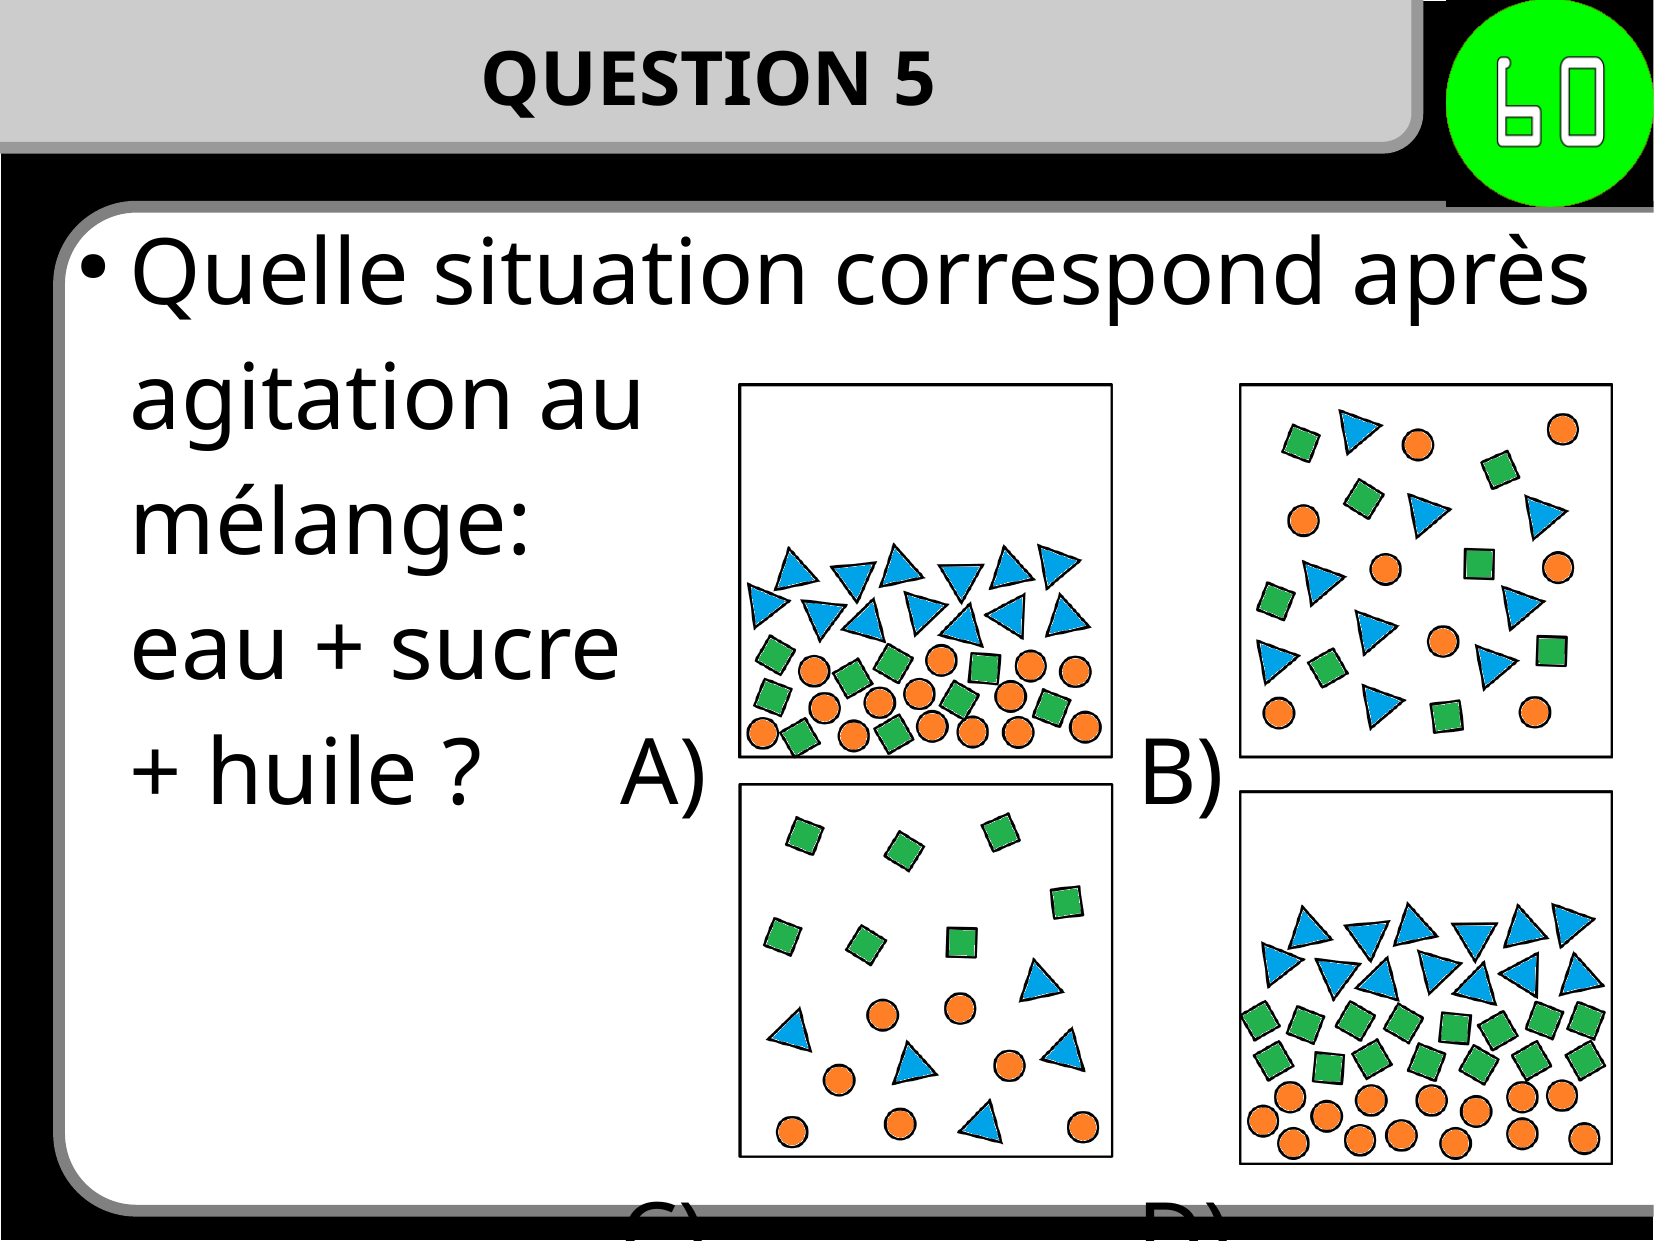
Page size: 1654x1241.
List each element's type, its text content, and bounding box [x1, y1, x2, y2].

picture [738, 383, 1613, 1165]
picture [1446, 0, 1654, 207]
title QUESTION 5 [29, 5, 1388, 148]
list Quelle situation correspond après agitation au mélange: eau + sucre + huile ? A) B) C) D) [59, 206, 1601, 1150]
